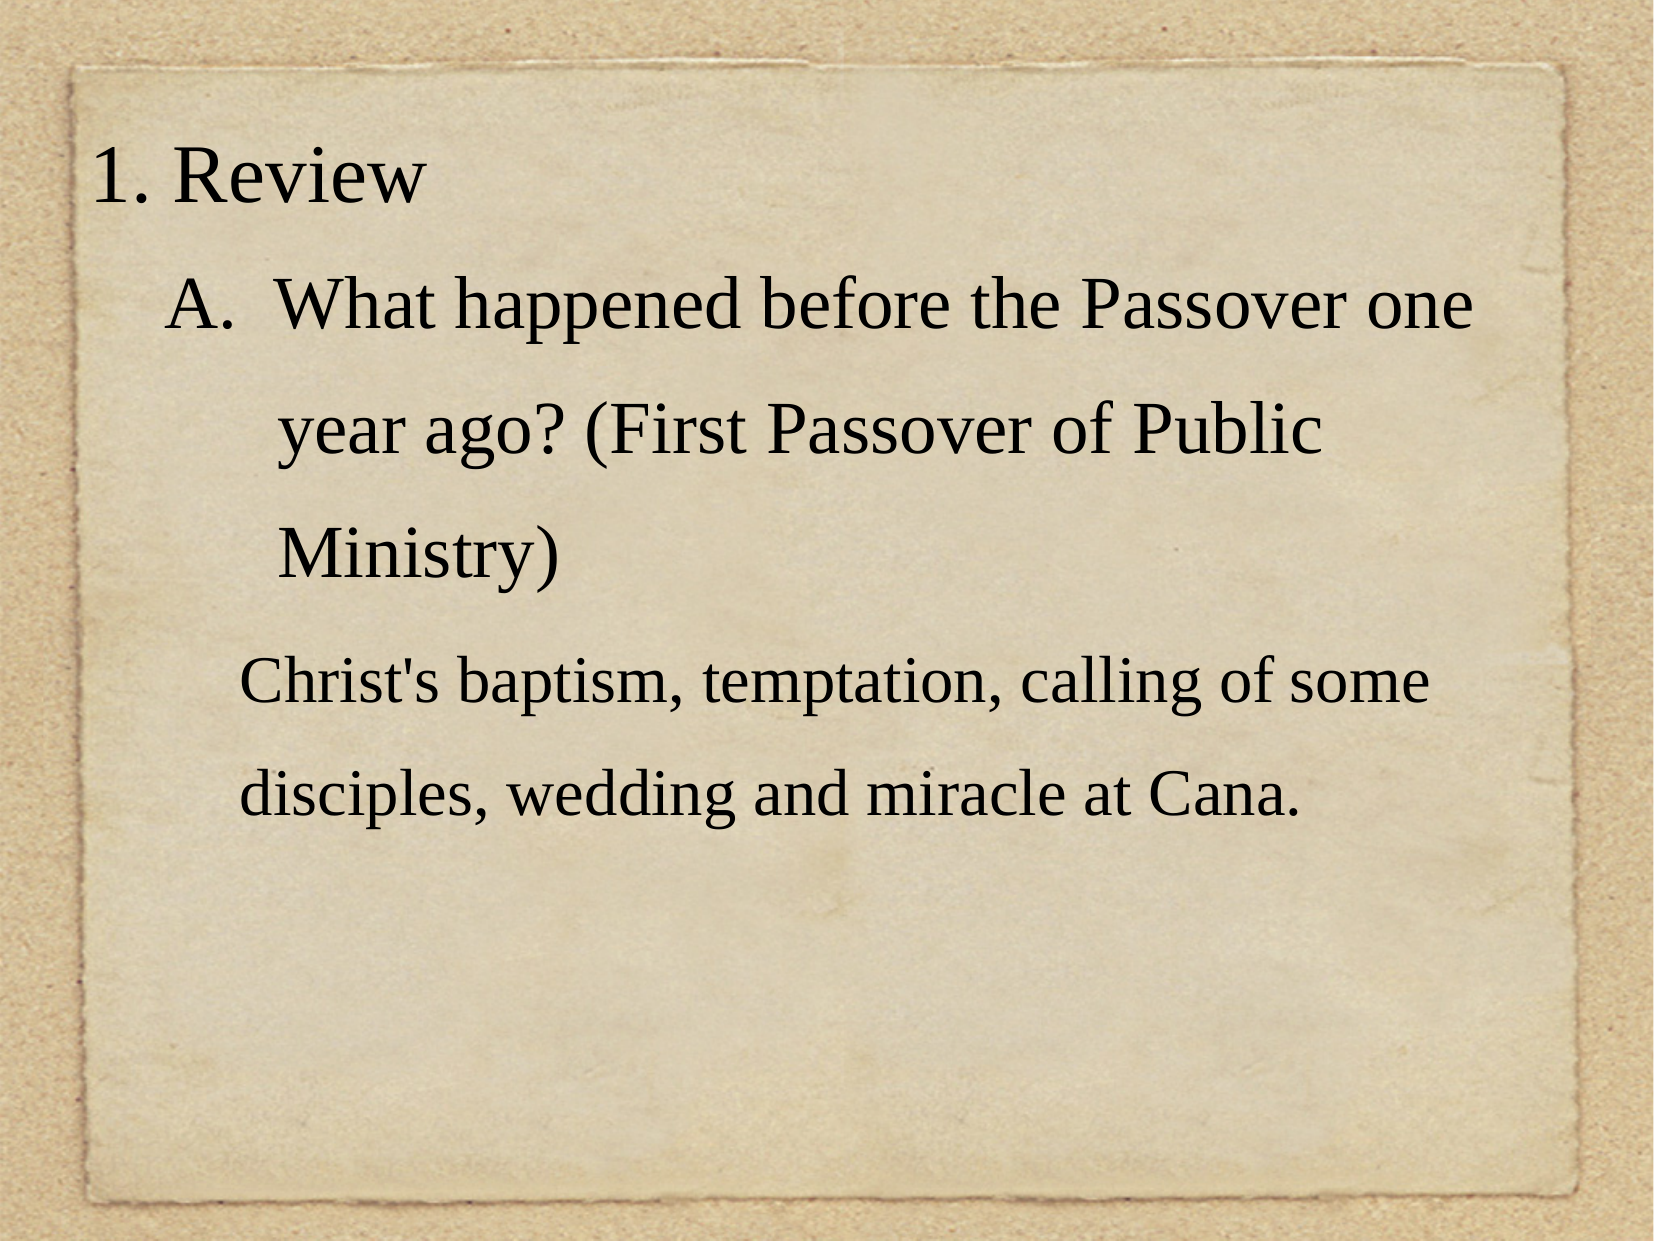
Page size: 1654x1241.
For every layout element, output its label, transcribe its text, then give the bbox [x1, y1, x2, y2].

picture [0, 0, 1654, 1241]
text_box 1. Review A. What happened before the Passover one year ago? (First Passover of Public Ministry) Christ's baptism, temptation, calling of some disciples, wedding and miracle at Cana. [75, 75, 1576, 1201]
